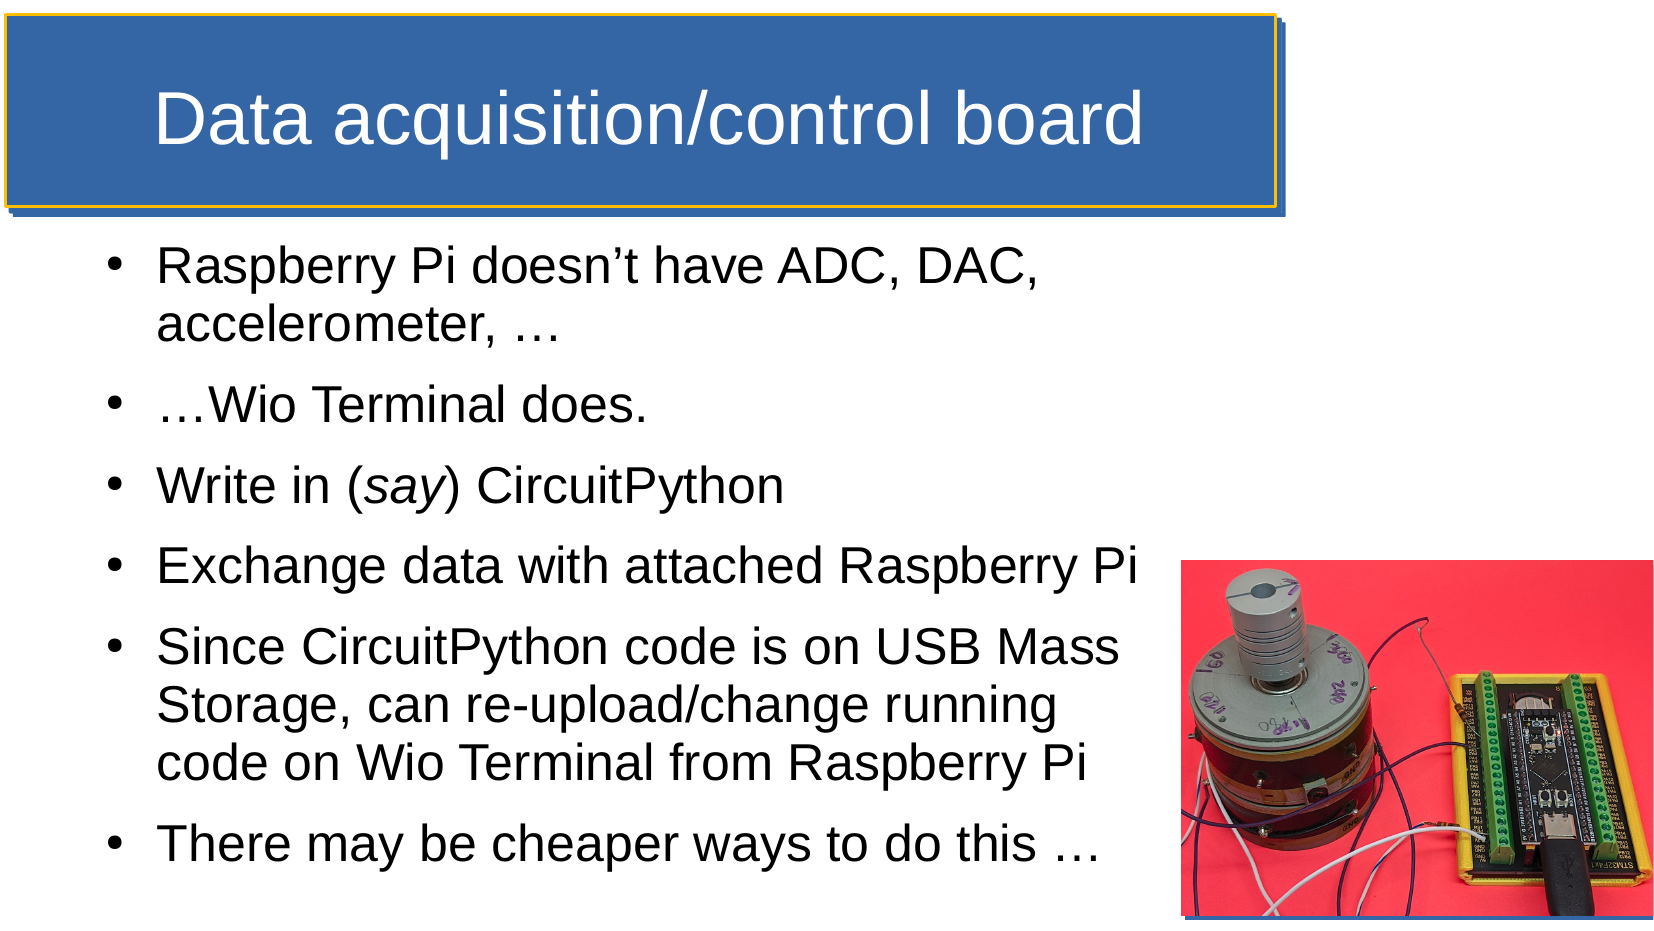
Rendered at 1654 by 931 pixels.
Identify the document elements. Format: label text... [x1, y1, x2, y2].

picture [1181, 560, 1654, 916]
list Raspberry Pi doesn’t have ADC, DAC, accelerometer, … …Wio Terminal does. Write in (say) CircuitPython Exchange data with attached Raspberry Pi Since CircuitPython code is on USB Mass Storage, can re-upload/change running code on Wio Terminal from Raspberry Pi There may be cheaper ways to do this … [88, 236, 1182, 886]
title Data acquisition/control board [82, 44, 1235, 192]
